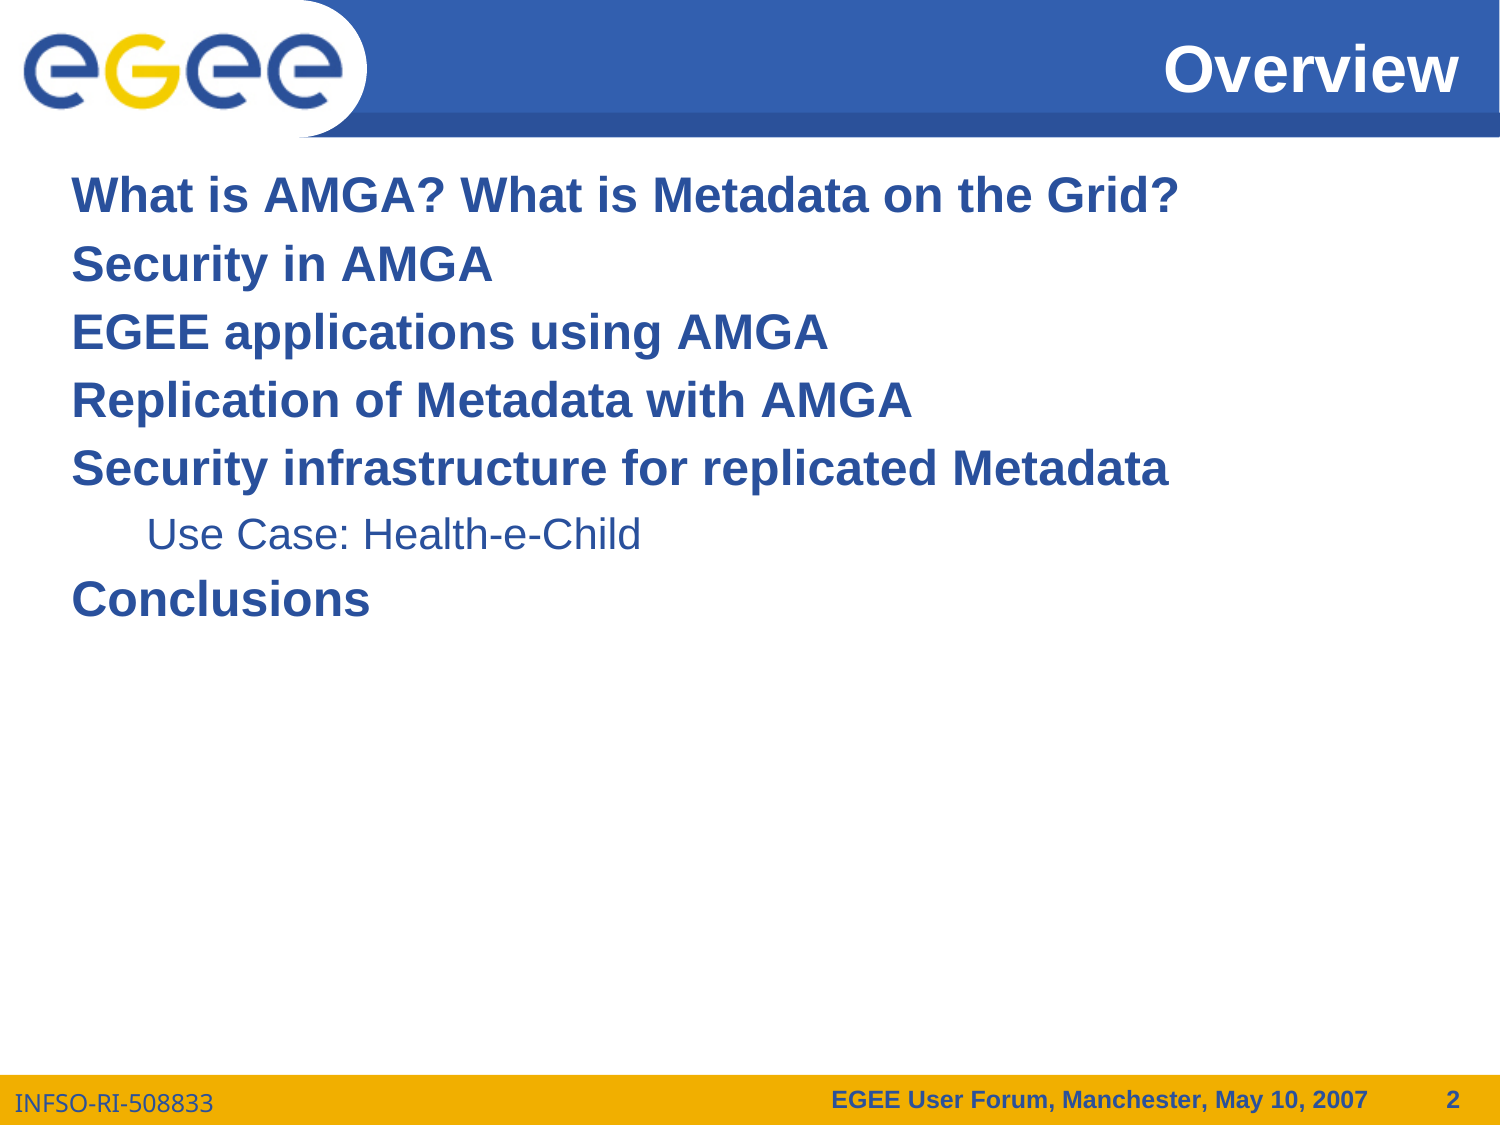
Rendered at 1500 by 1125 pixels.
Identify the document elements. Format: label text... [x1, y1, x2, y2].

list What is AMGA? What is Metadata on the Grid? Security in AMGA EGEE applications using AMGA Replication of Metadata with AMGA Security infrastructure for replicated Metadata Use Case: Health-e-Child Conclusions [56, 159, 1466, 1051]
picture [18, 30, 349, 112]
title Overview [369, 10, 1475, 124]
